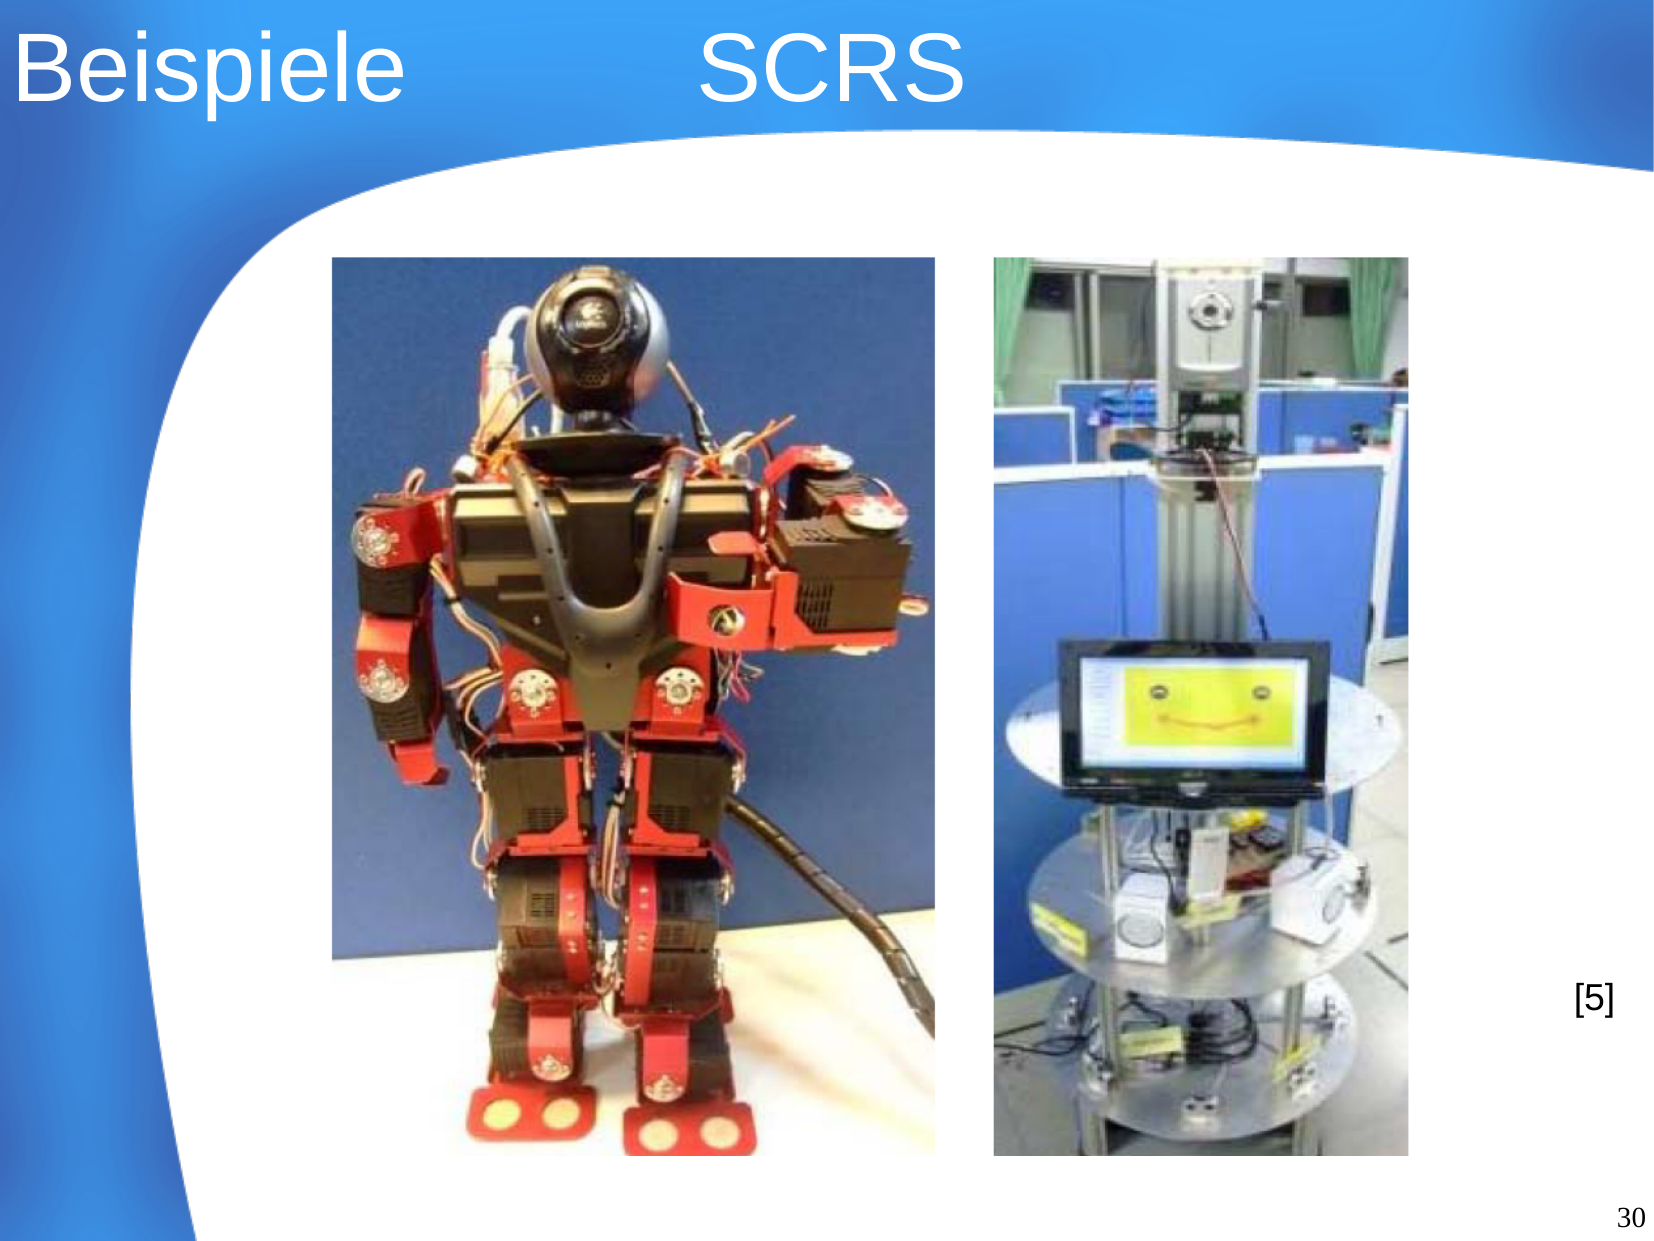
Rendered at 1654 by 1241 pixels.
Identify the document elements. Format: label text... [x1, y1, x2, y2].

title SCRS [697, 13, 1619, 123]
picture [0, 0, 1654, 1241]
title Beispiele [11, 13, 697, 123]
text_box [5] [1559, 968, 1654, 1026]
